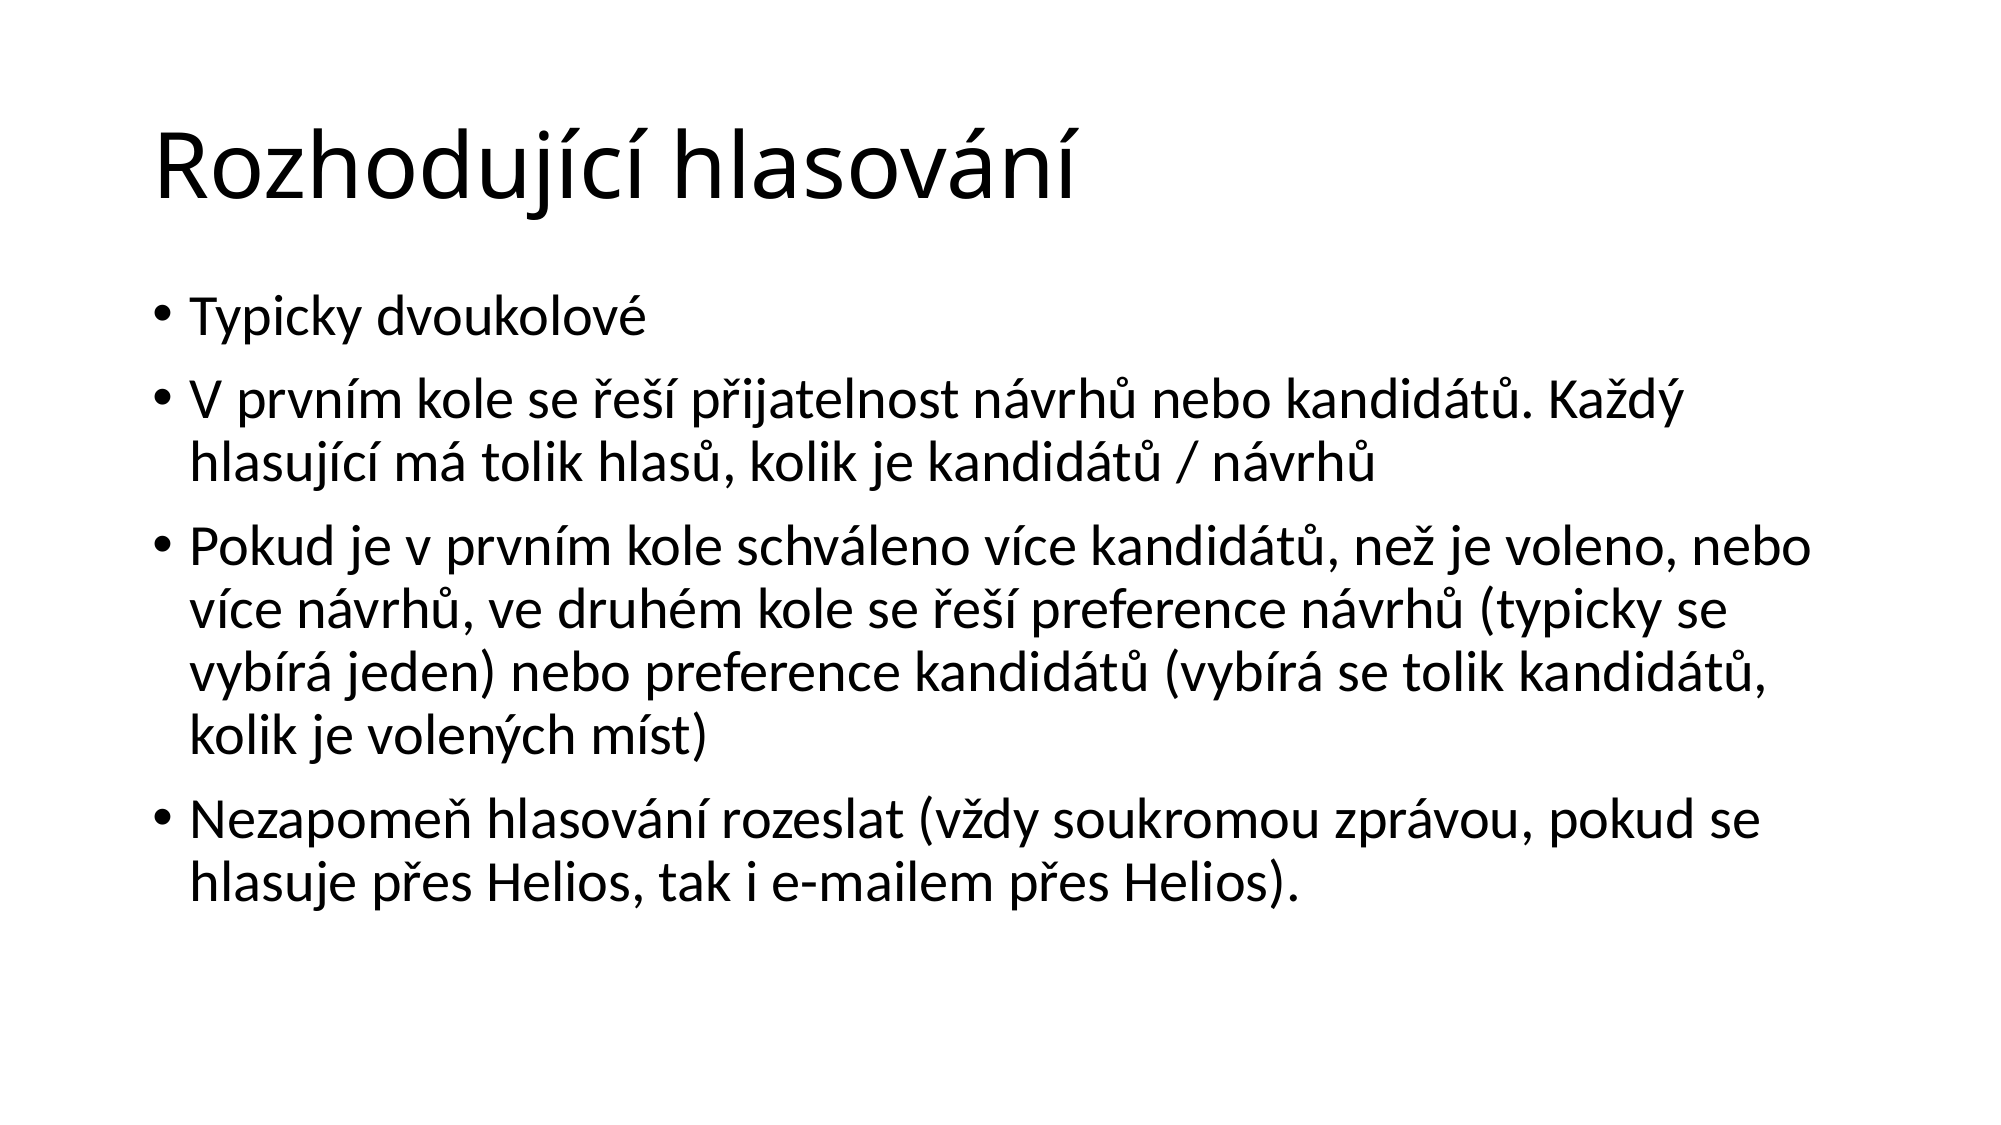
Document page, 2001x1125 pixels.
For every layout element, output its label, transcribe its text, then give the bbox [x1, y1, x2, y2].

title Rozhodující hlasování [137, 59, 1863, 277]
list Typicky dvoukolové V prvním kole se řeší přijatelnost návrhů nebo kandidátů. Každý hlasující má tolik hlasů, kolik je kandidátů / návrhů Pokud je v prvním kole schváleno více kandidátů, než je voleno, nebo více návrhů, ve druhém kole se řeší preference návrhů (typicky se vybírá jeden) nebo preference kandidátů (vybírá se tolik kandidátů, kolik je volených míst) Nezapomeň hlasování rozeslat (vždy soukromou zprávou, pokud se hlasuje přes Helios, tak i e-mailem přes Helios). [137, 277, 1863, 992]
